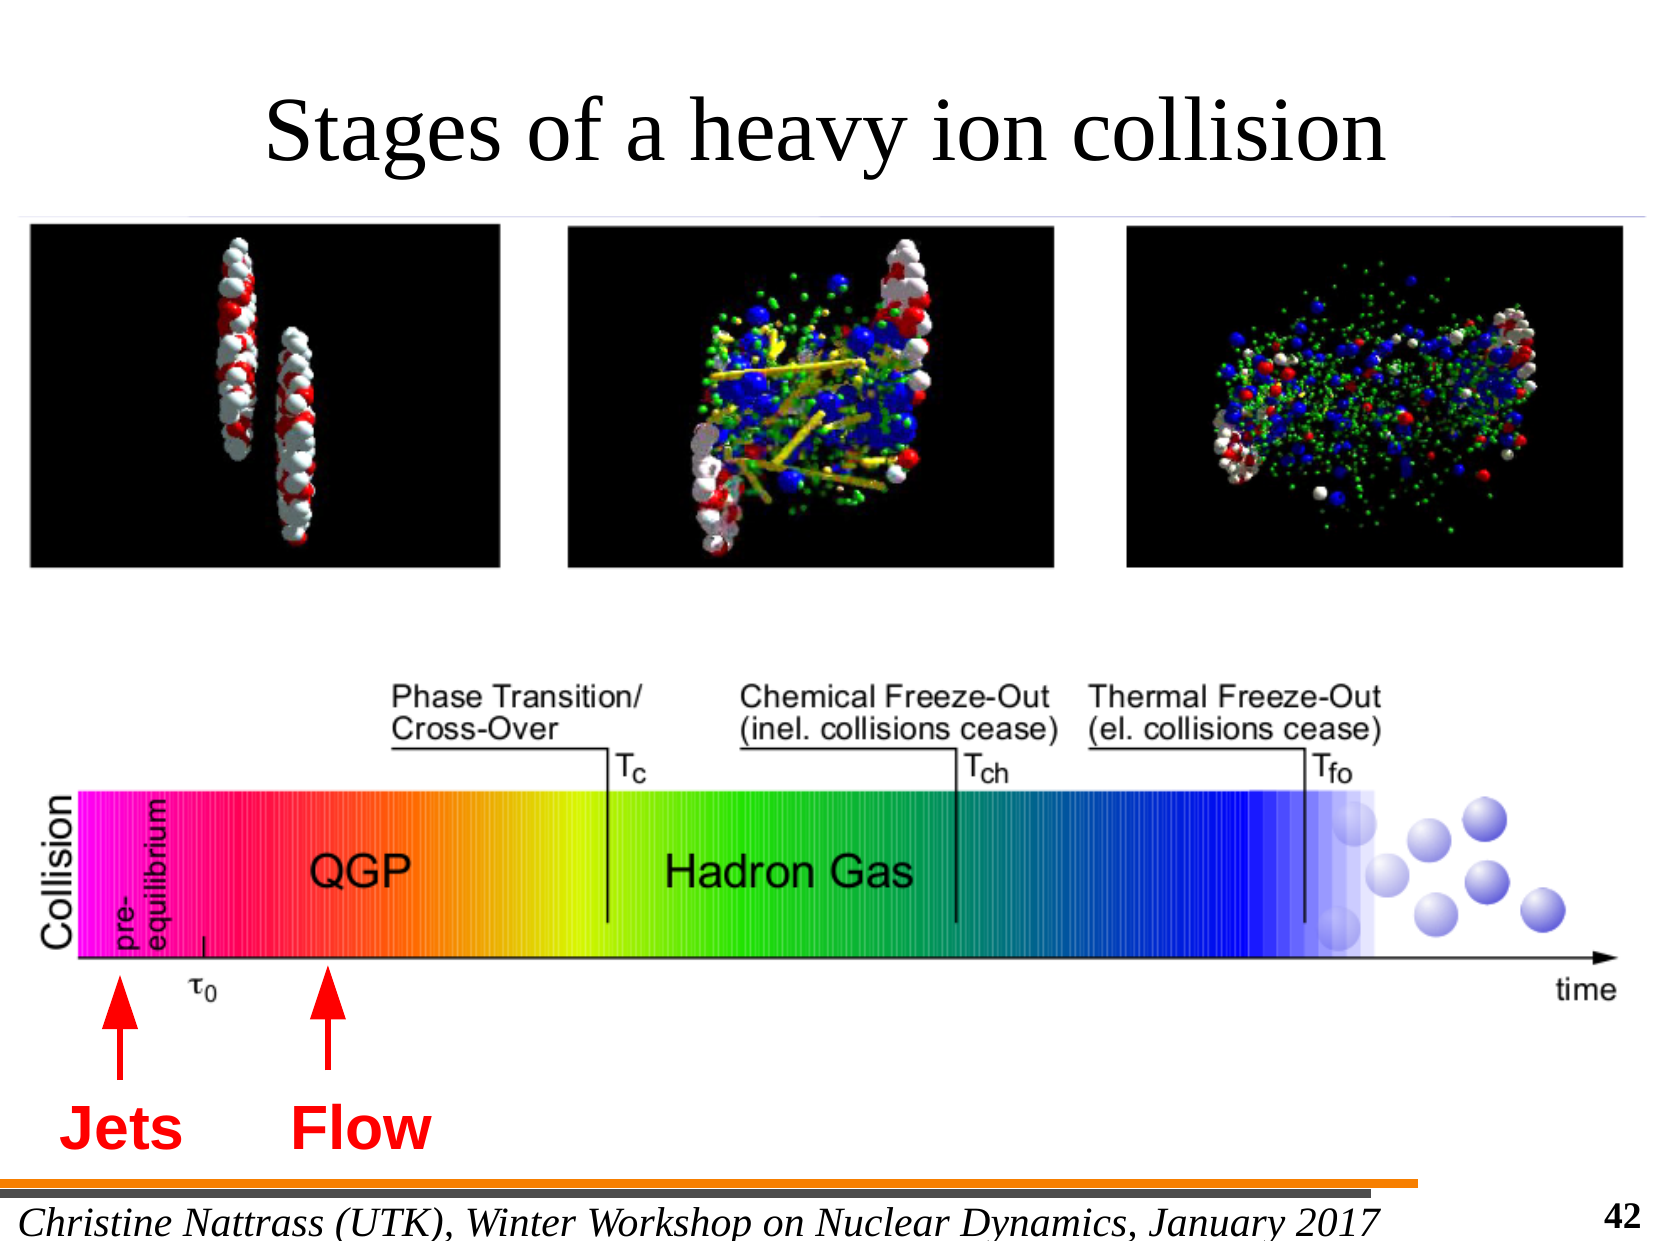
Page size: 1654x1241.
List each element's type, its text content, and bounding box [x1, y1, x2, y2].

text_box Jets [45, 1085, 275, 1171]
title Stages of a heavy ion collision [82, 49, 1571, 211]
picture [1, 216, 1652, 1051]
text_box Flow [275, 1085, 651, 1171]
